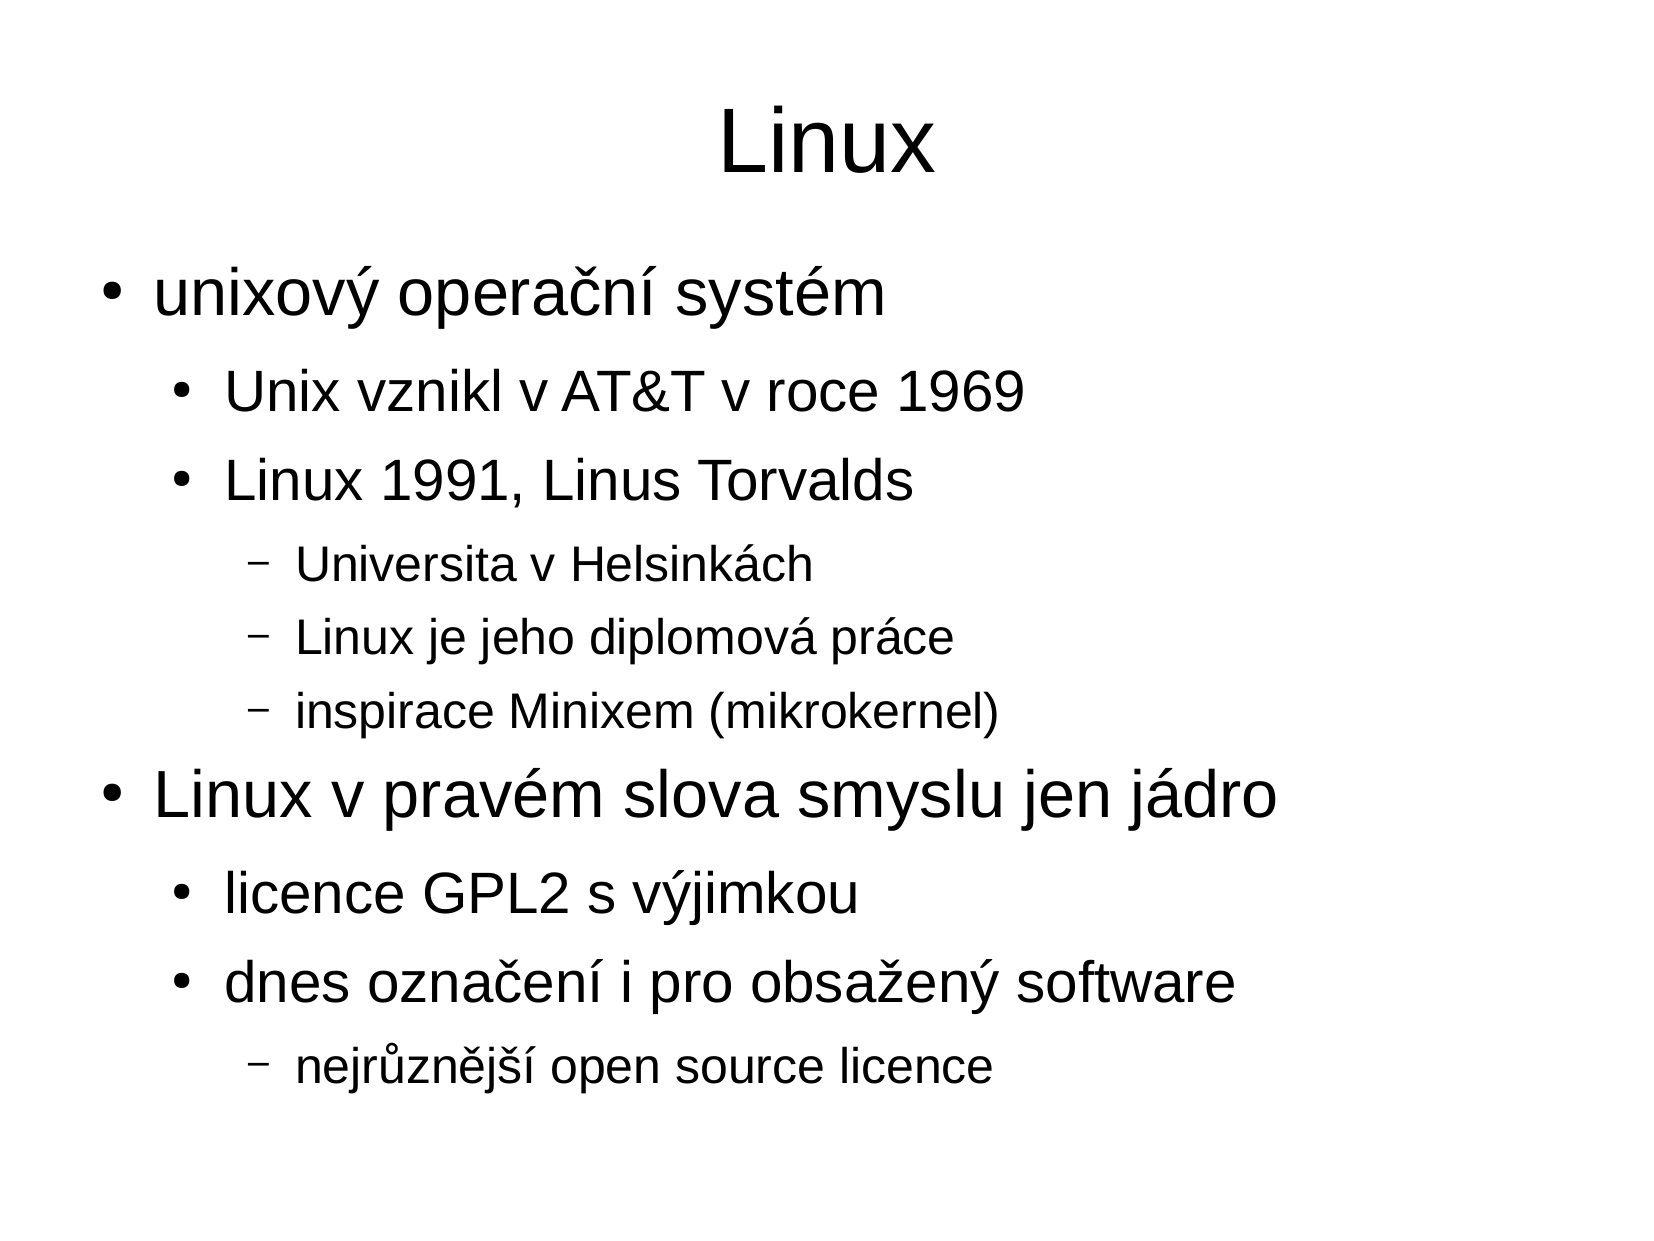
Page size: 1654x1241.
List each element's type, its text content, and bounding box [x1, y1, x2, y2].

title Linux [82, 45, 1571, 238]
list unixový operační systém Unix vznikl v AT&T v roce 1969 Linux 1991, Linus Torvalds Universita v Helsinkách Linux je jeho diplomová práce inspirace Minixem (mikrokernel) Linux v pravém slova smyslu jen jádro licence GPL2 s výjimkou dnes označení i pro obsažený software nejrůznější open source licence [82, 254, 1571, 1095]
